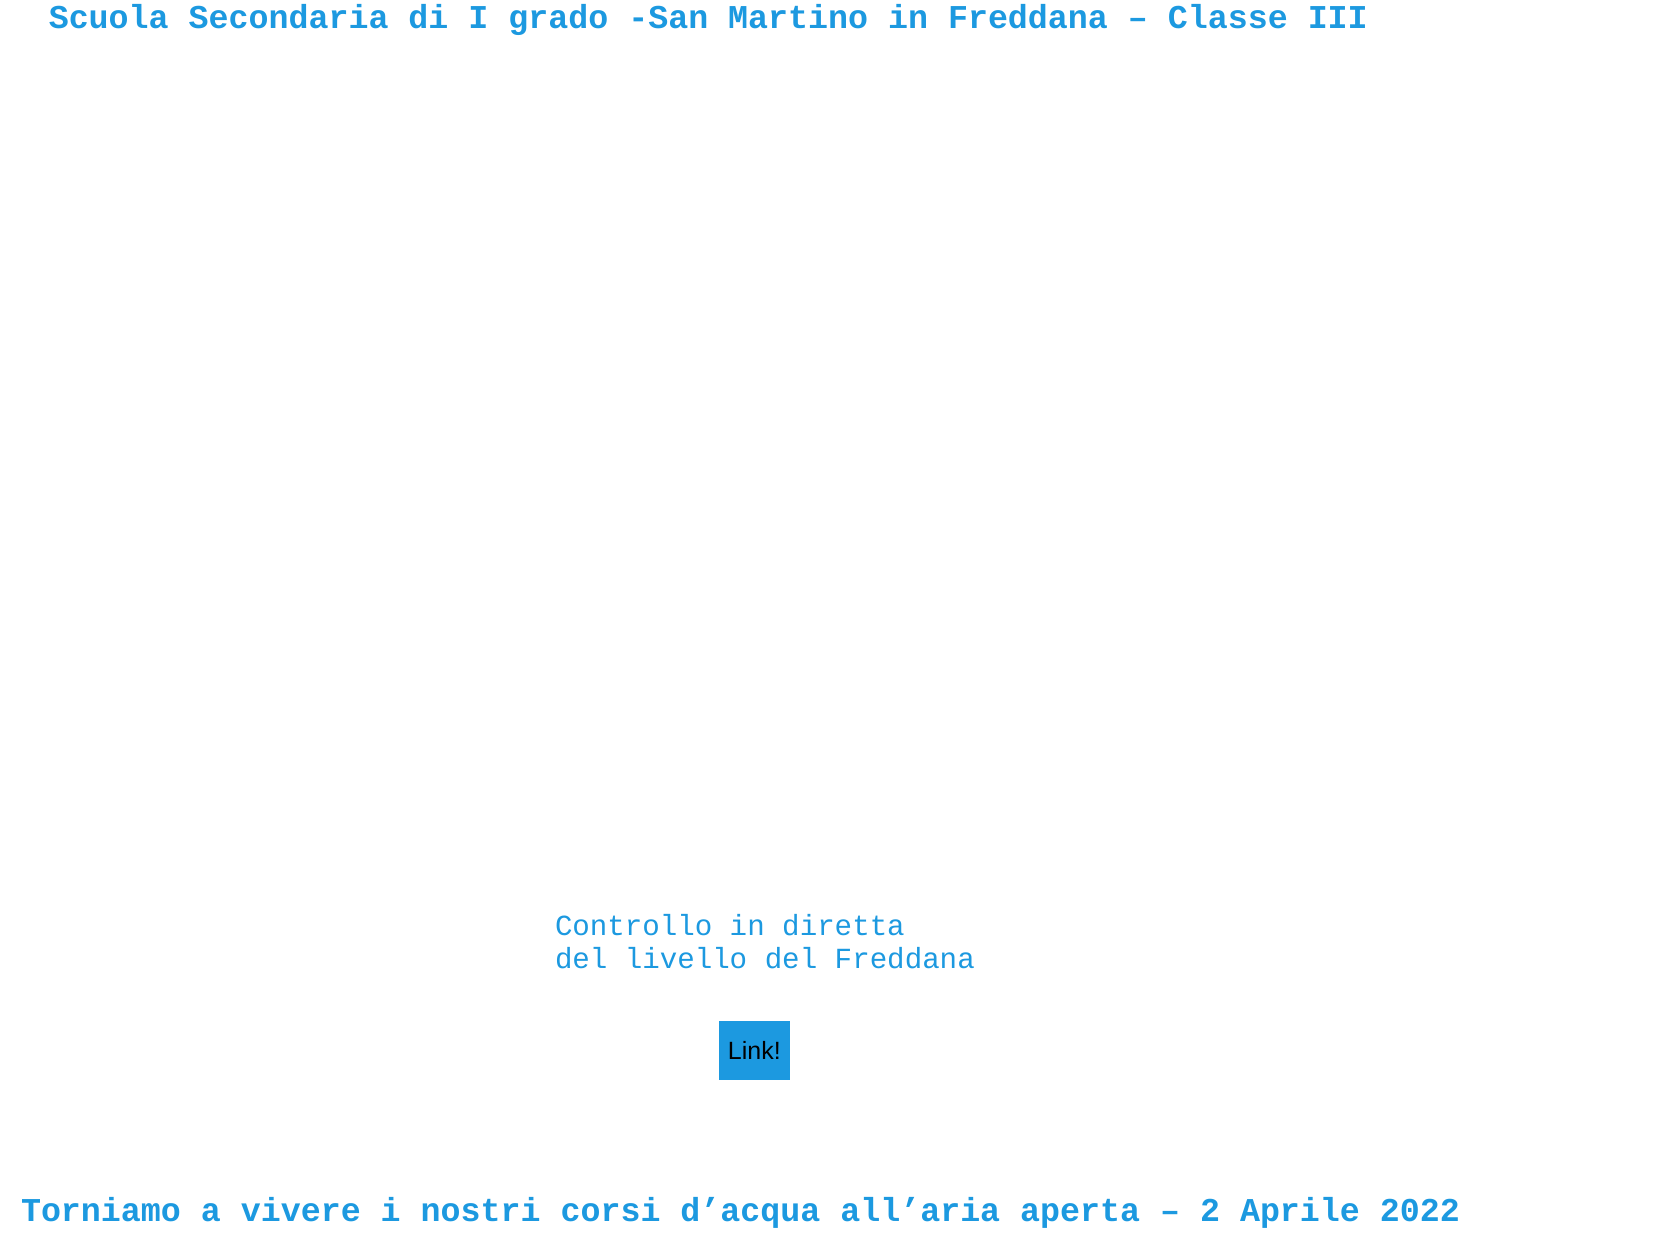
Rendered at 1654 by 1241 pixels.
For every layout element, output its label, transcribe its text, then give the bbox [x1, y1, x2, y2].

text_box Controllo in diretta del livello del Freddana [534, 897, 996, 983]
text_box Scuola Secondaria di I grado -San Martino in Freddana – Classe III [5, 3, 1412, 37]
text_box Torniamo a vivere i nostri corsi d’acqua all’aria aperta – 2 Aprile 2022 [5, 1179, 1477, 1241]
